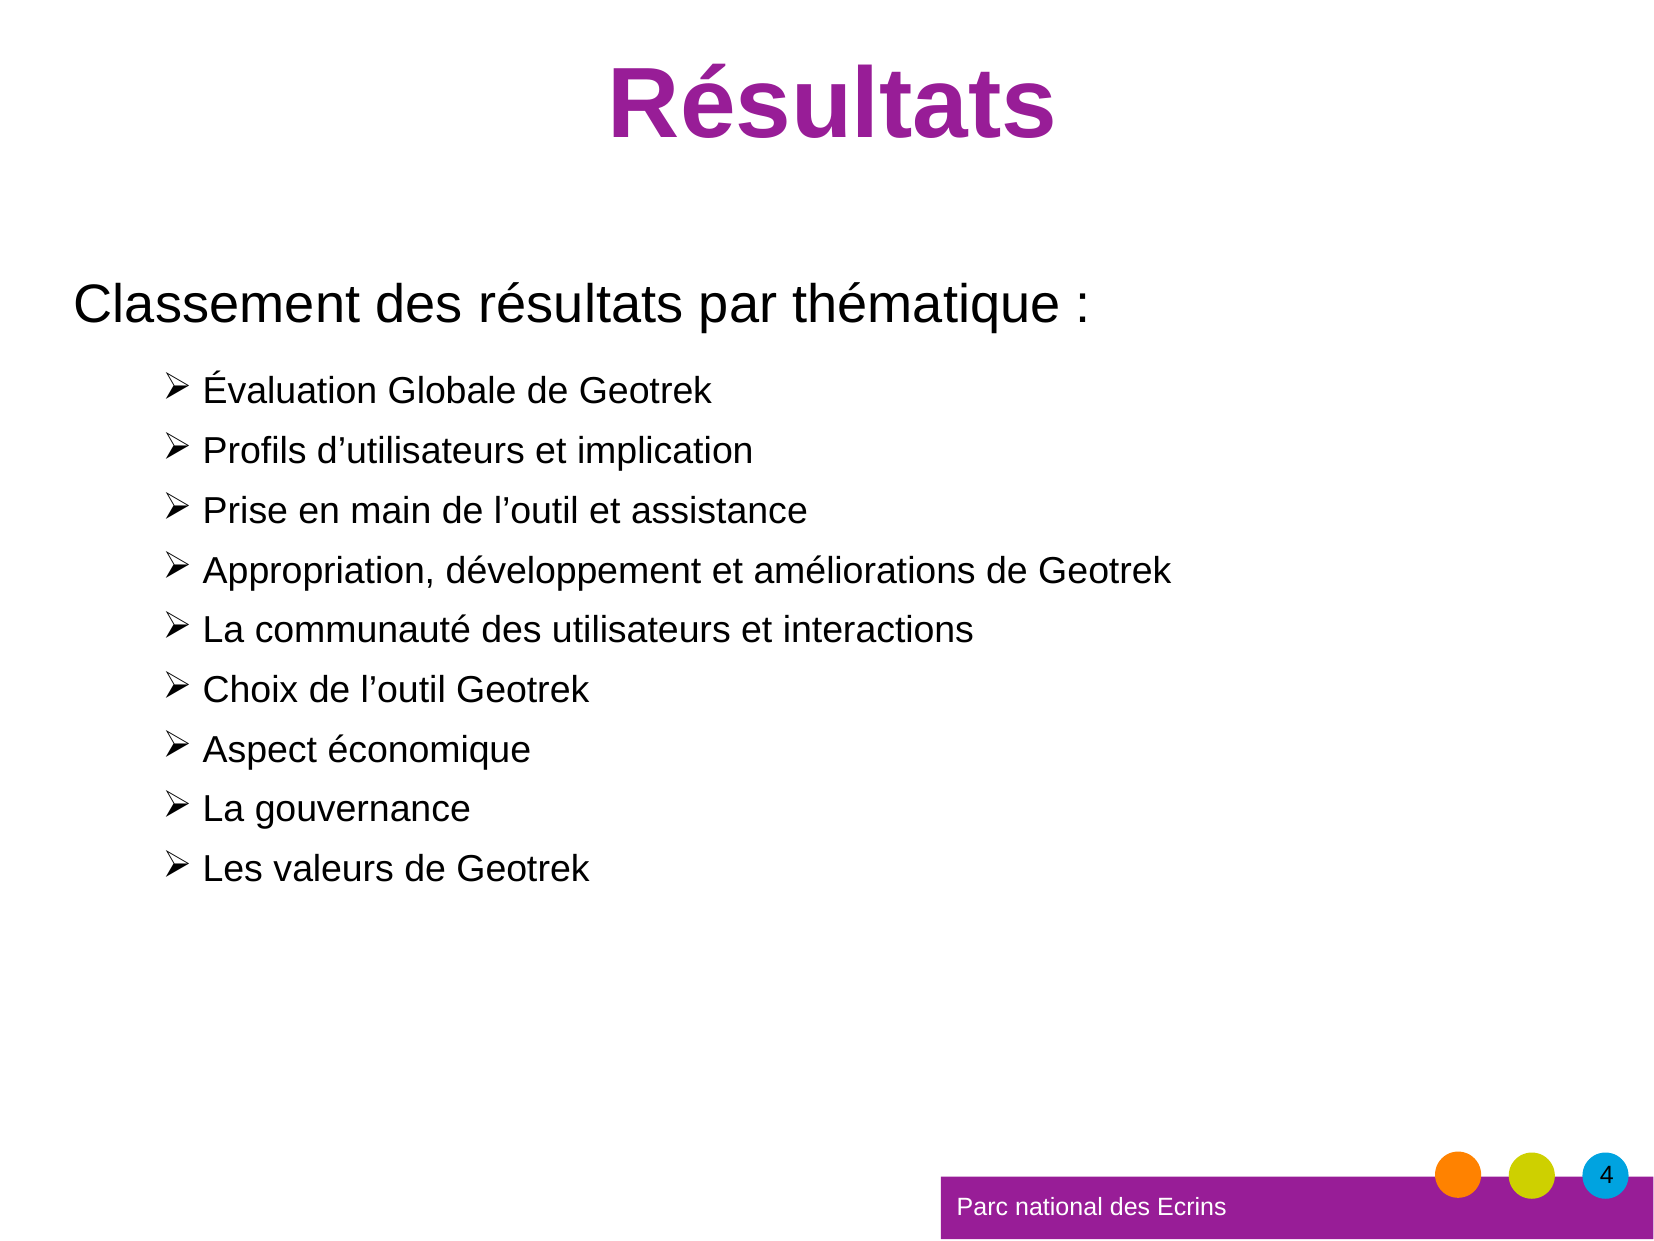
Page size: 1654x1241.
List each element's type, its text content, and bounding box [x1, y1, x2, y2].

text_box Évaluation Globale de Geotrek Profils d’utilisateurs et implication Prise en main de l’outil et assistance Appropriation, développement et améliorations de Geotrek La communauté des utilisateurs et interactions Choix de l’outil Geotrek Aspect économique La gouvernance Les valeurs de Geotrek [147, 362, 1241, 897]
text_box Classement des résultats par thématique : [59, 265, 1123, 402]
title Résultats [88, 29, 1577, 178]
